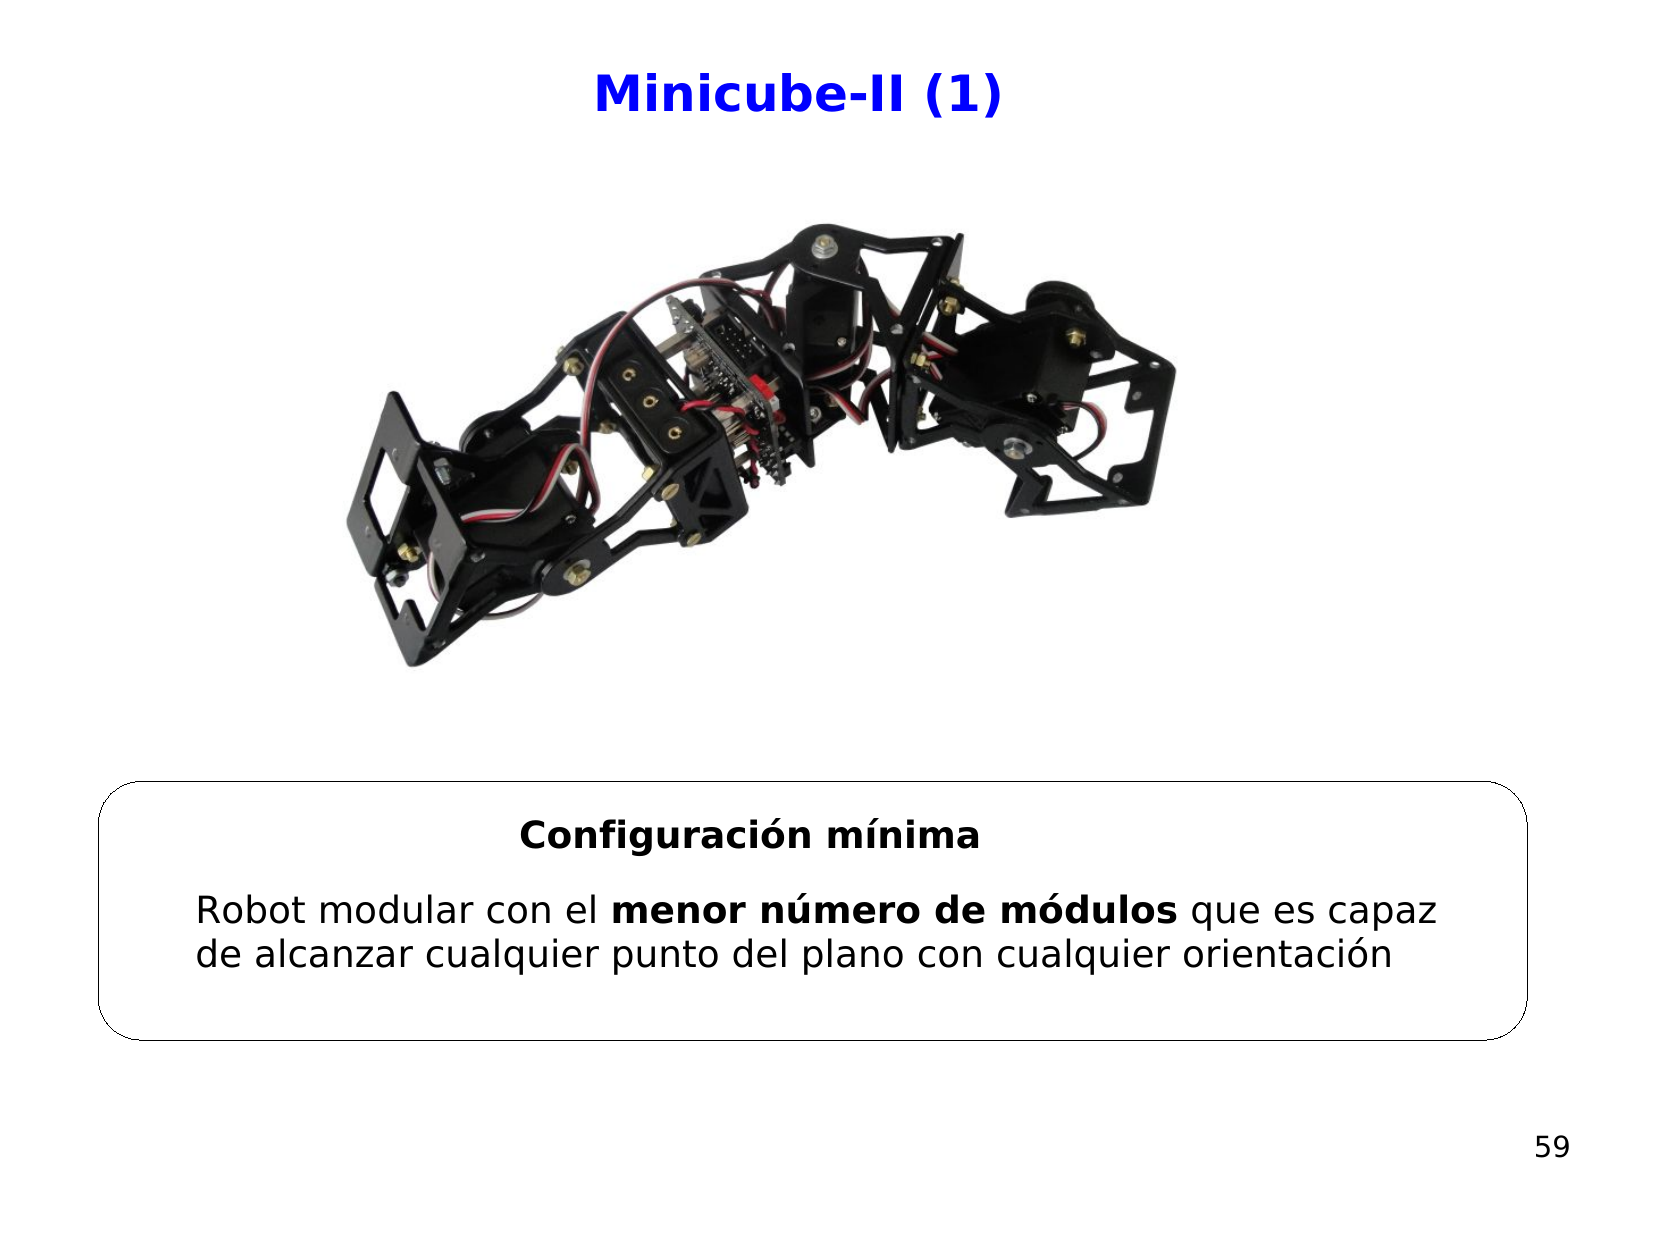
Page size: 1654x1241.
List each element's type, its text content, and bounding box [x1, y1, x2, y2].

picture [324, 47, 1232, 728]
text_box Robot modular con el menor número de módulos que es capaz de alcanzar cualquier punto del plano con cualquier orientación [180, 881, 1472, 984]
text_box Minicube-II (1) [578, 57, 1019, 131]
text_box Configuración mínima [504, 806, 997, 869]
